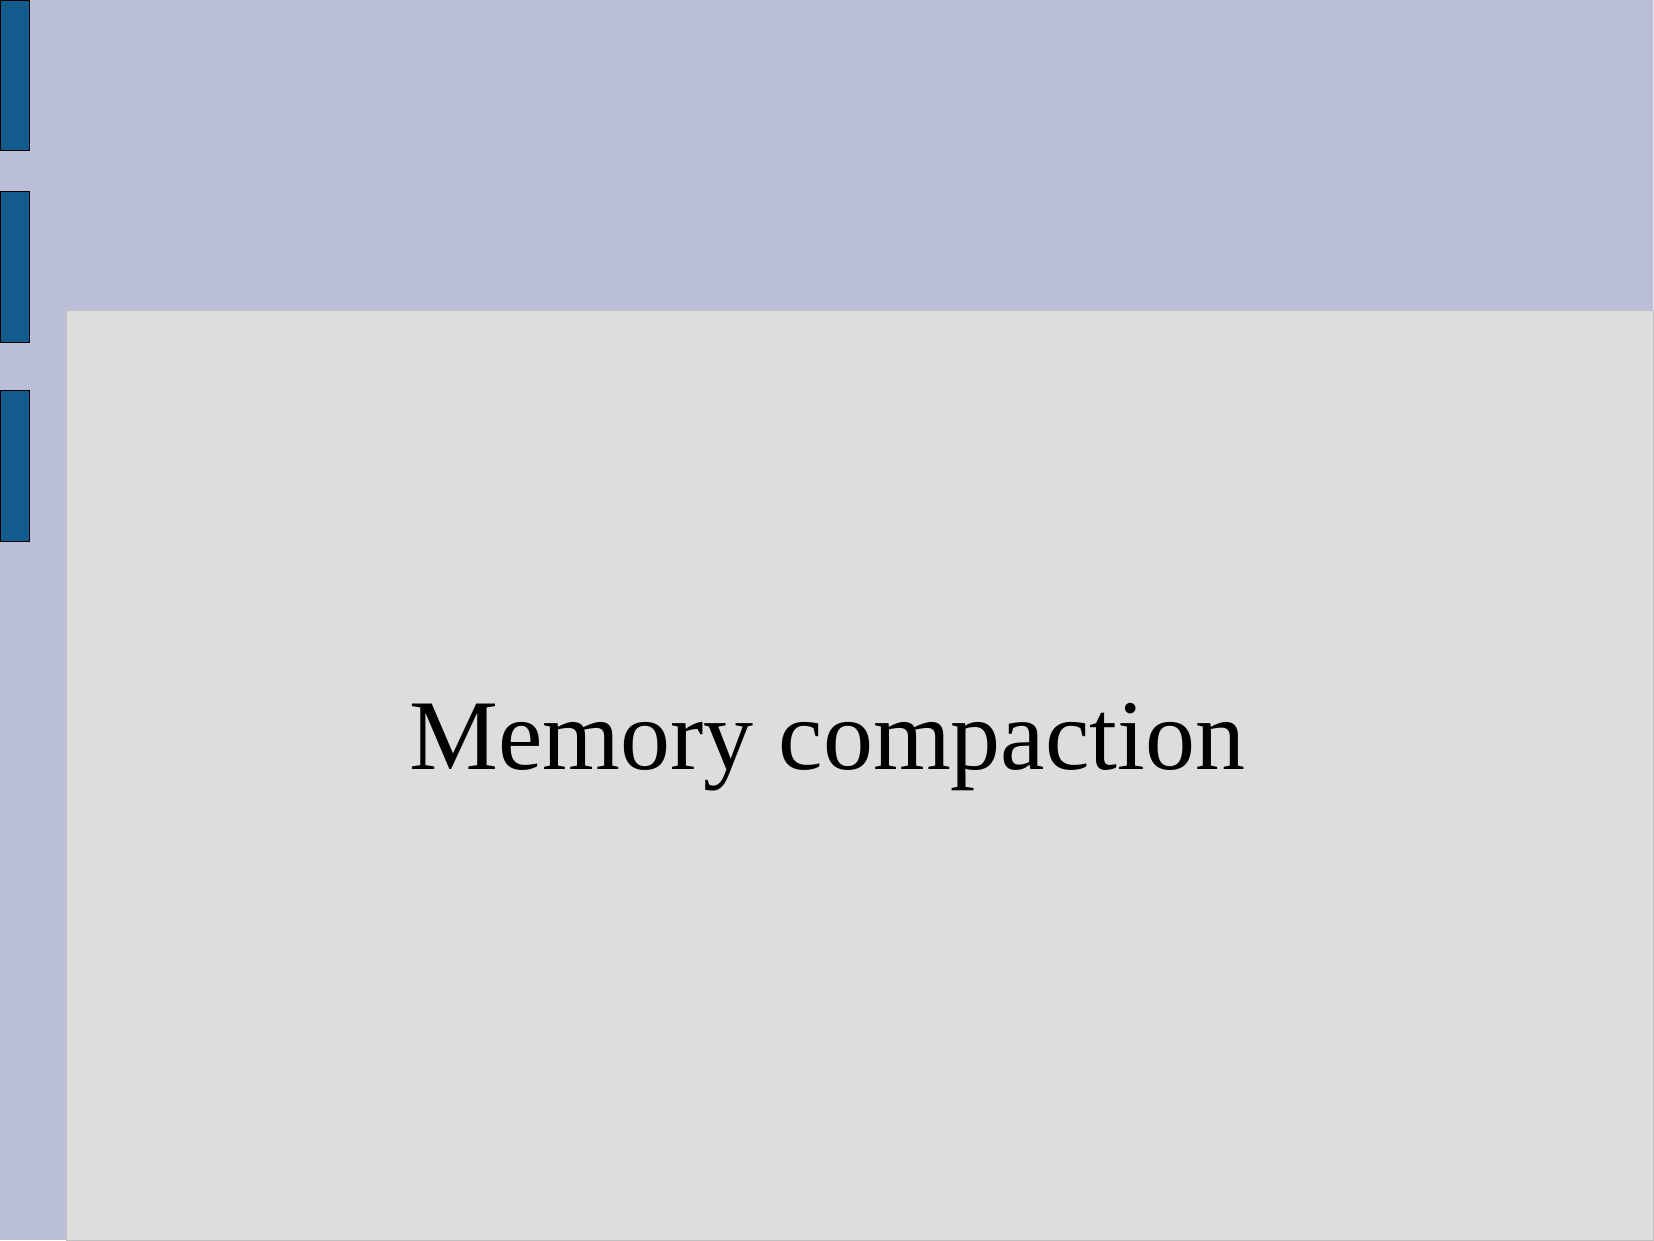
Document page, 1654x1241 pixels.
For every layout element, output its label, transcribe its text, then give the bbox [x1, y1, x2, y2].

subtitle Memory compaction [121, 344, 1534, 1127]
